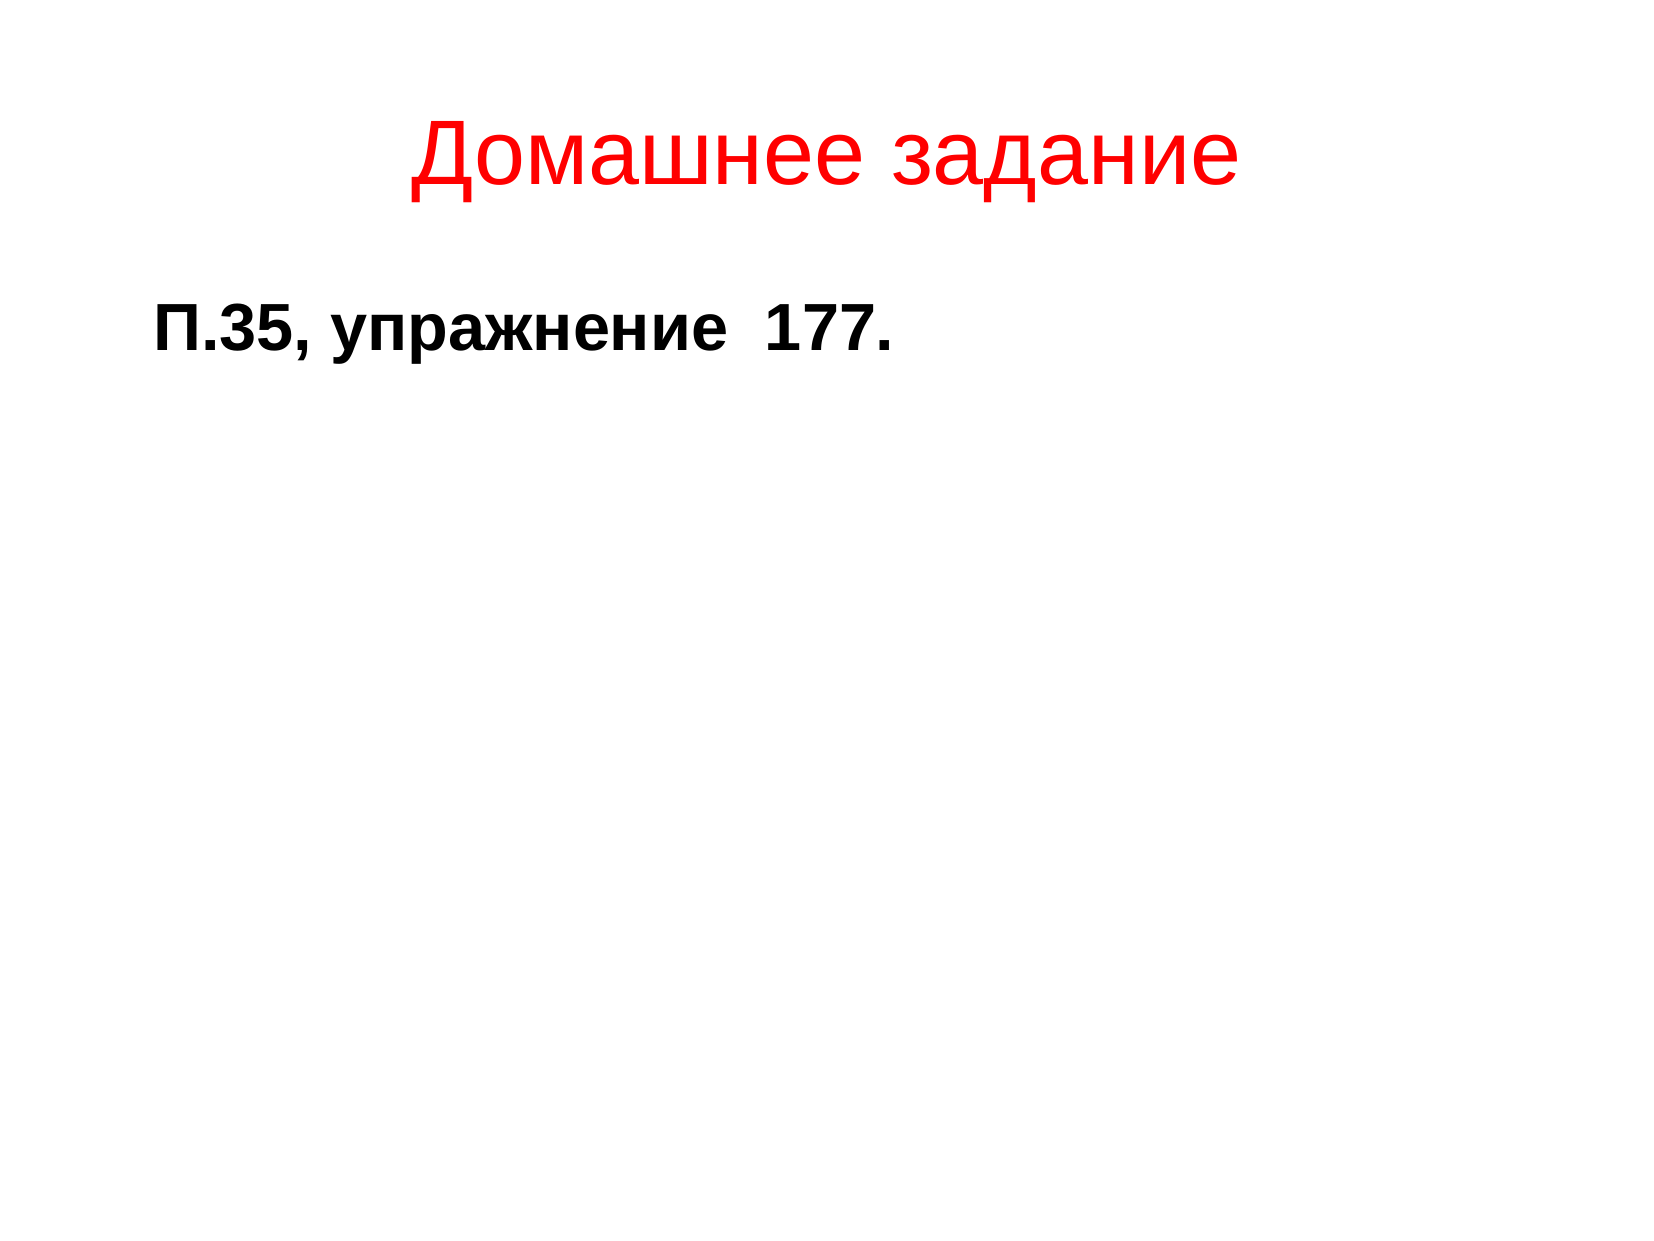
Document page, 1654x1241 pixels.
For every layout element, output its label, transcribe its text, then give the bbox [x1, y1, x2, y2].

title Домашнее задание [82, 49, 1571, 257]
list П.35, упражнение 177. [82, 290, 1571, 1109]
